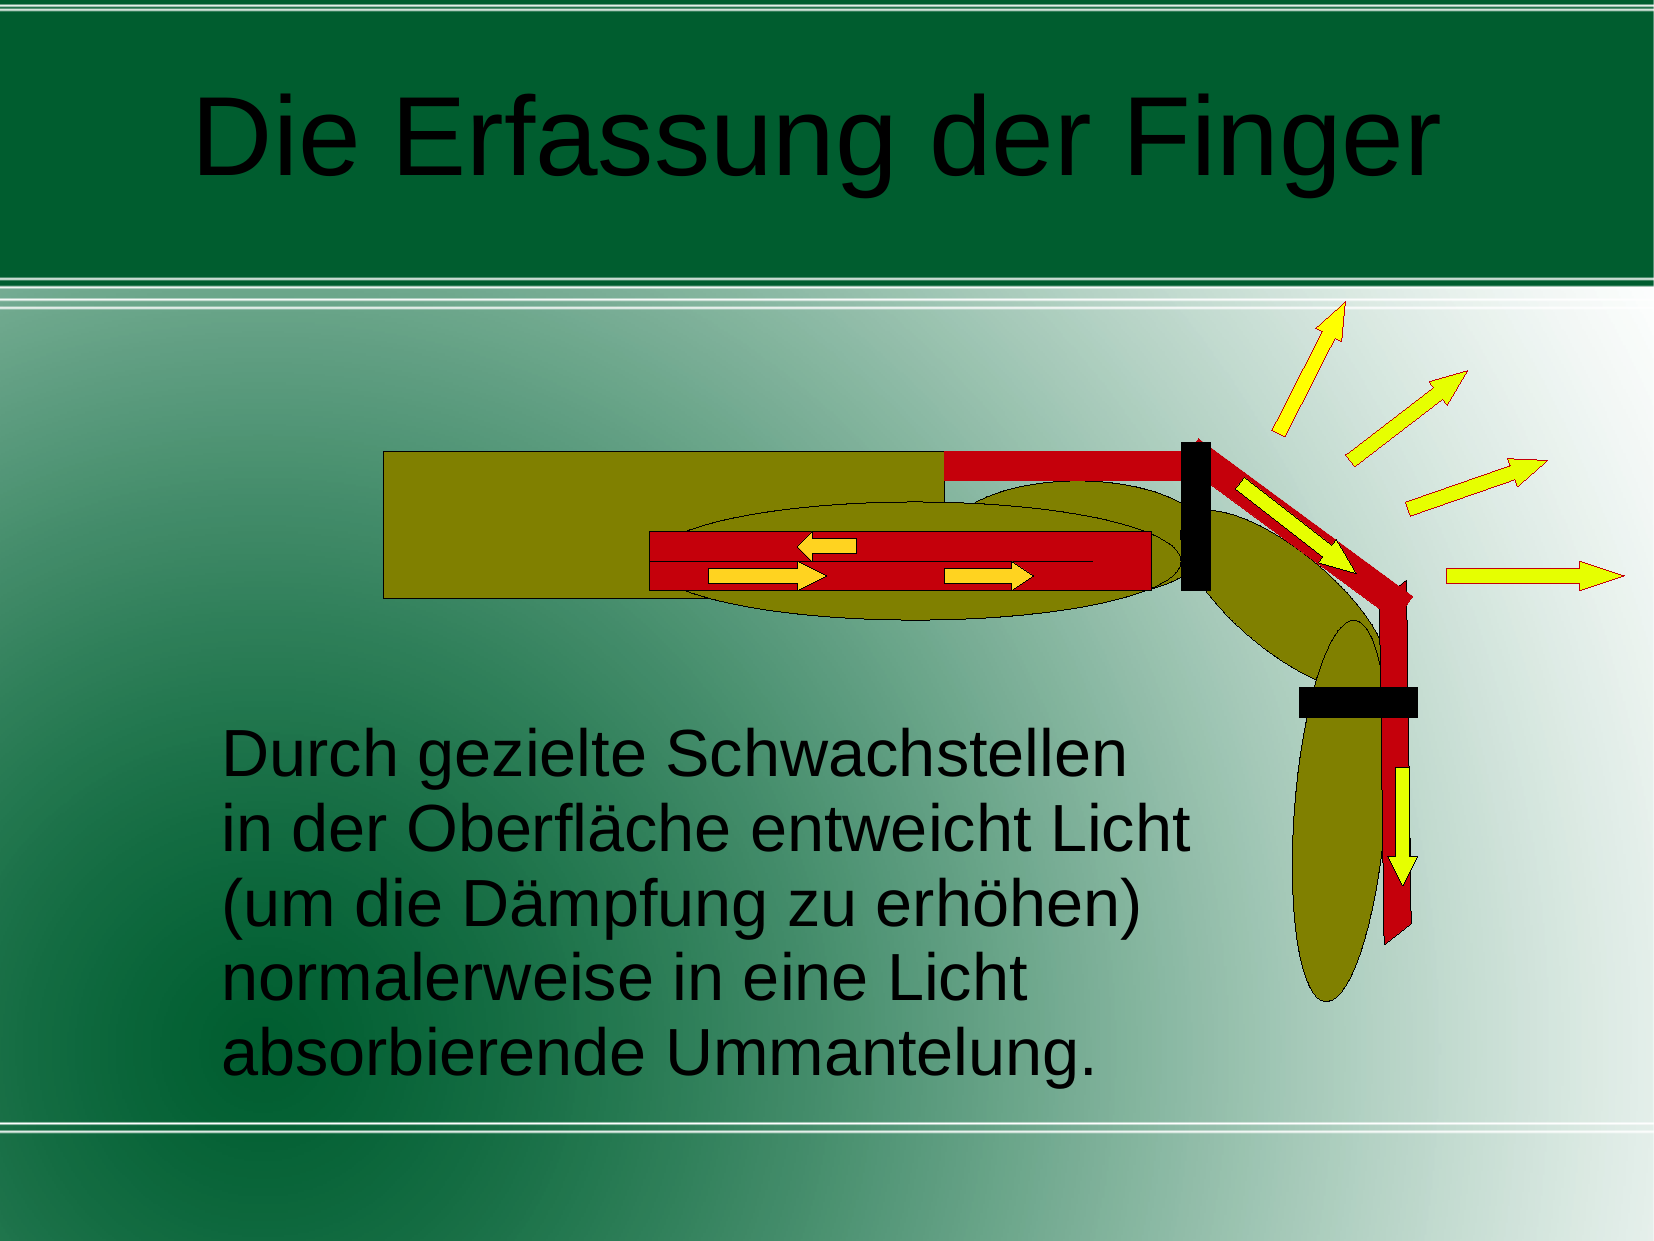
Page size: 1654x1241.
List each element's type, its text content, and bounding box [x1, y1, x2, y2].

text_box [1345, 370, 1468, 467]
text_box [1405, 458, 1548, 517]
text_box [1446, 561, 1625, 591]
picture [0, 0, 1654, 1241]
text_box Die Erfassung der Finger [177, 66, 1488, 207]
text_box [1271, 301, 1346, 437]
text_box [383, 438, 1418, 1002]
text_box Durch gezielte Schwachstellen in der Oberfläche entweicht Licht (um die Dämpfung zu erhöhen) normalerweise in eine Licht absorbierende Ummantelung. [206, 708, 1207, 1098]
